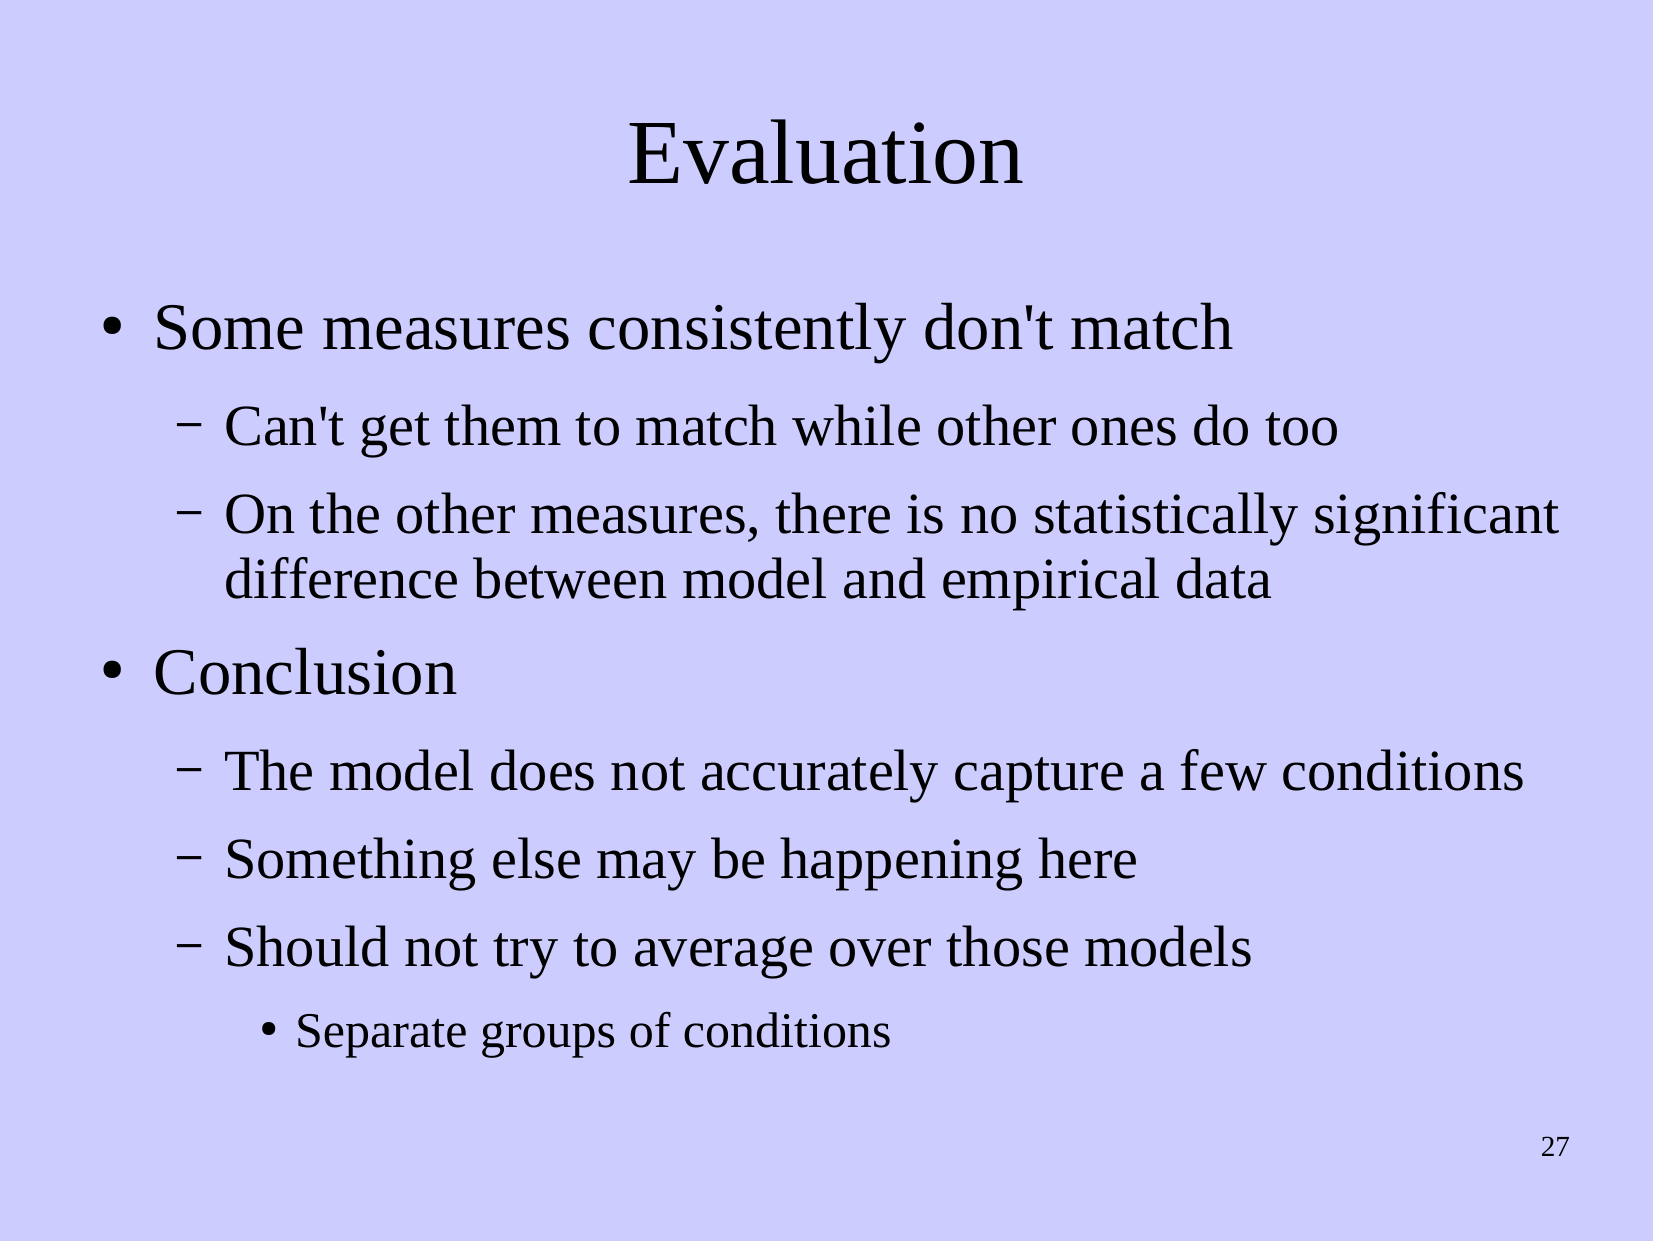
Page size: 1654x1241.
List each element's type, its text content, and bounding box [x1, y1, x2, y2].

title Evaluation [82, 49, 1571, 257]
list Some measures consistently don't match Can't get them to match while other ones do too On the other measures, there is no statistically significant difference between model and empirical data Conclusion The model does not accurately capture a few conditions Something else may be happening here Should not try to average over those models Separate groups of conditions [82, 290, 1571, 1109]
